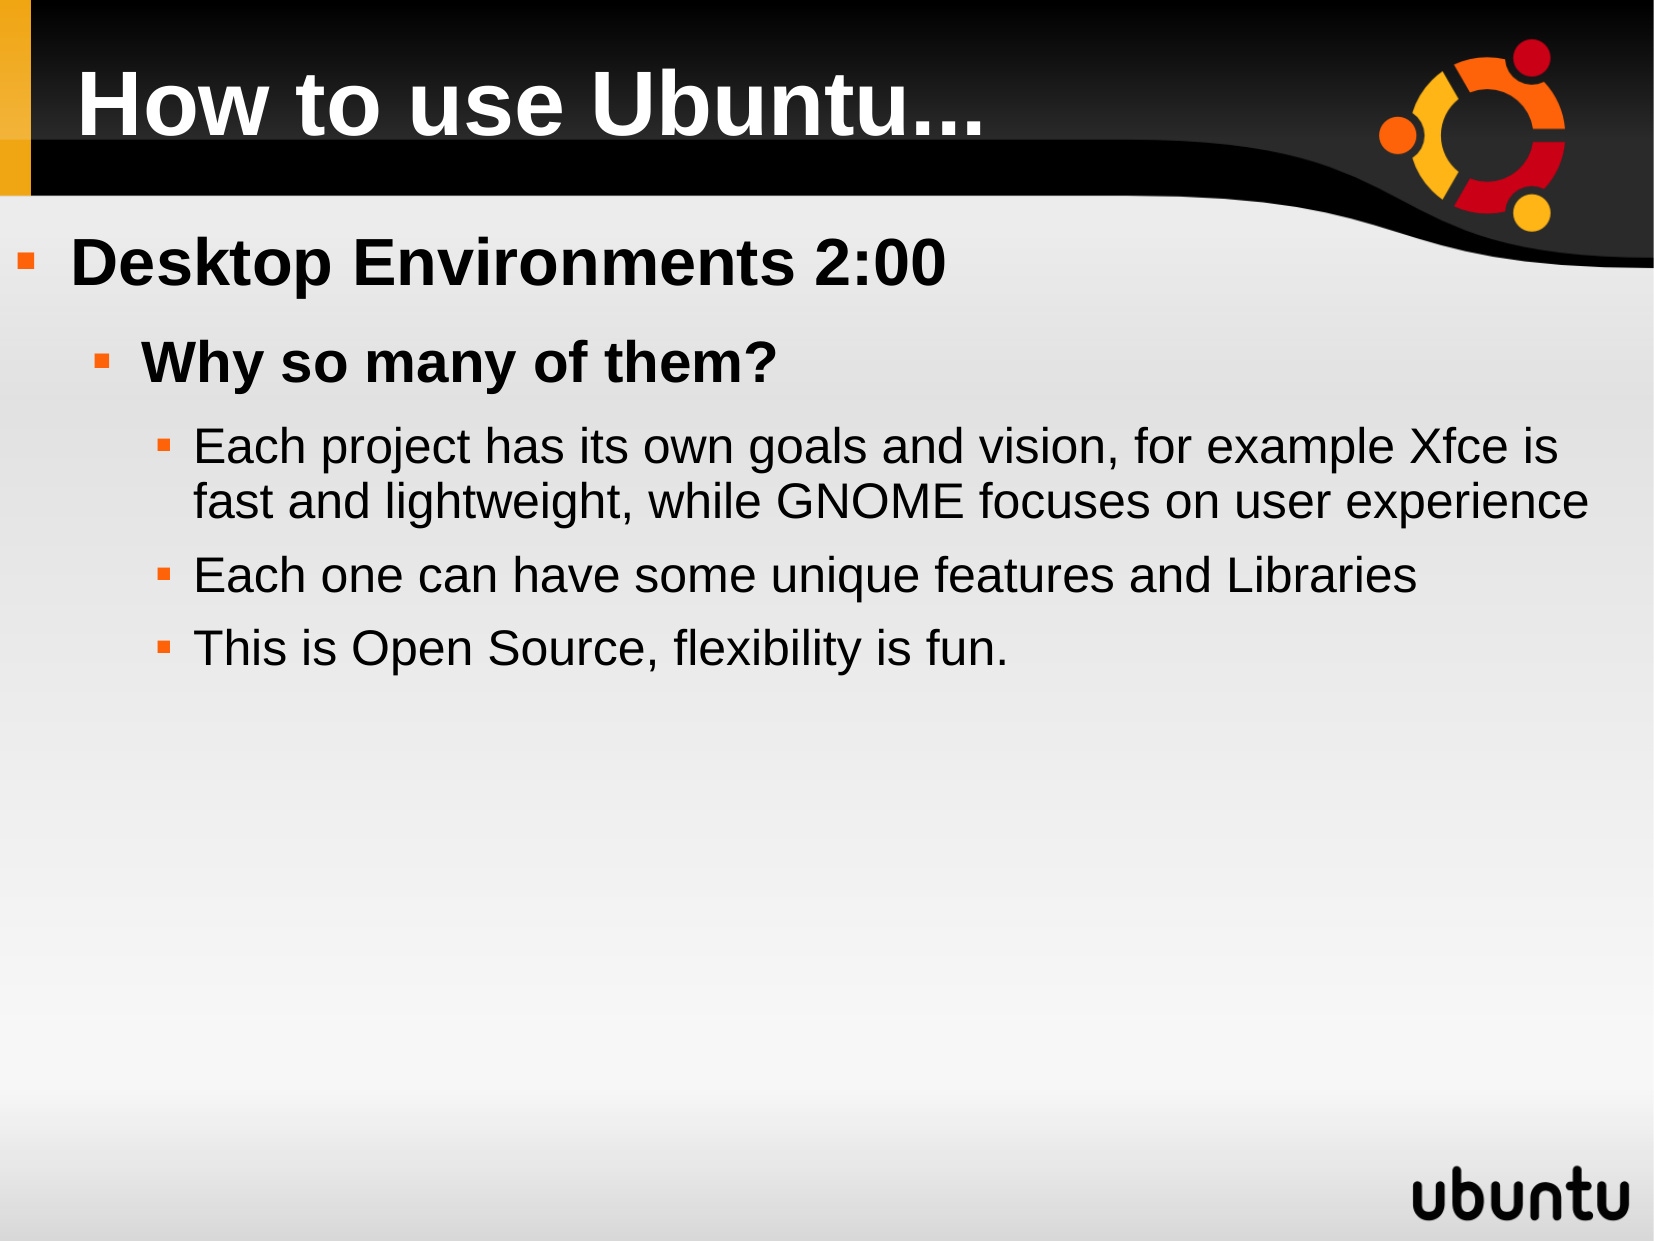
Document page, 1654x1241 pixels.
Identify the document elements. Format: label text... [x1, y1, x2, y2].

picture [0, 0, 1654, 1241]
list Desktop Environments 2:00 Why so many of them? Each project has its own goals and vision, for example Xfce is fast and lightweight, while GNOME focuses on user experience Each one can have some unique features and Libraries This is Open Source, flexibility is fun. [0, 225, 1651, 1109]
title How to use Ubuntu... [76, 0, 1565, 208]
